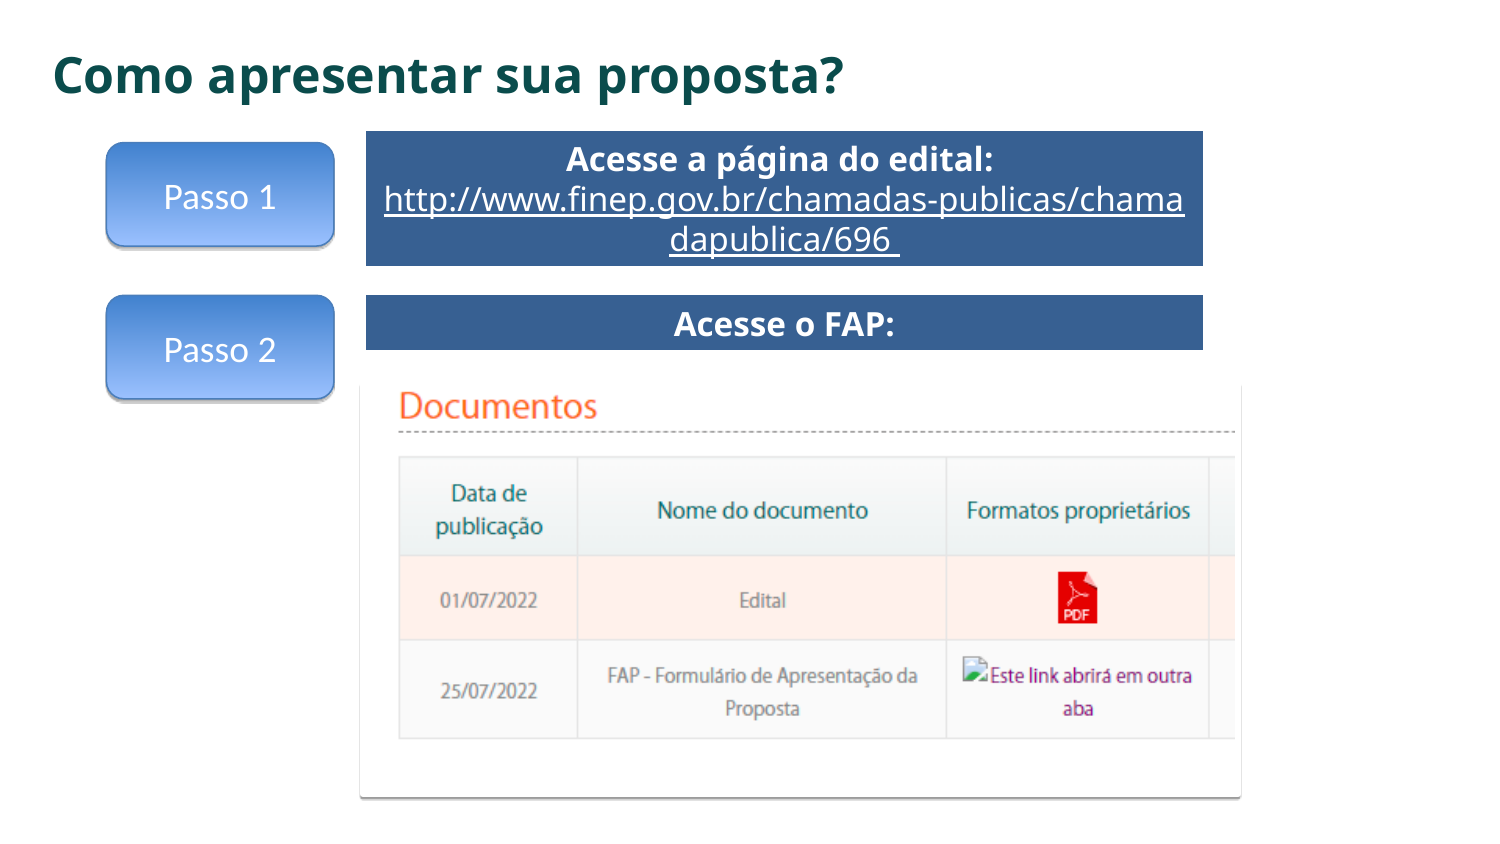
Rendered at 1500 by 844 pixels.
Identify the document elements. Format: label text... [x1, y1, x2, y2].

picture [366, 386, 1235, 792]
text_box Como apresentar sua proposta? [37, 12, 1454, 147]
text_box Acesse o FAP: [366, 295, 1203, 350]
text_box Passo 1 [106, 142, 334, 247]
text_box Acesse a página do edital: http://www.finep.gov.br/chamadas-publicas/chamadapublica/696 [366, 131, 1203, 266]
text_box Passo 2 [106, 295, 334, 399]
